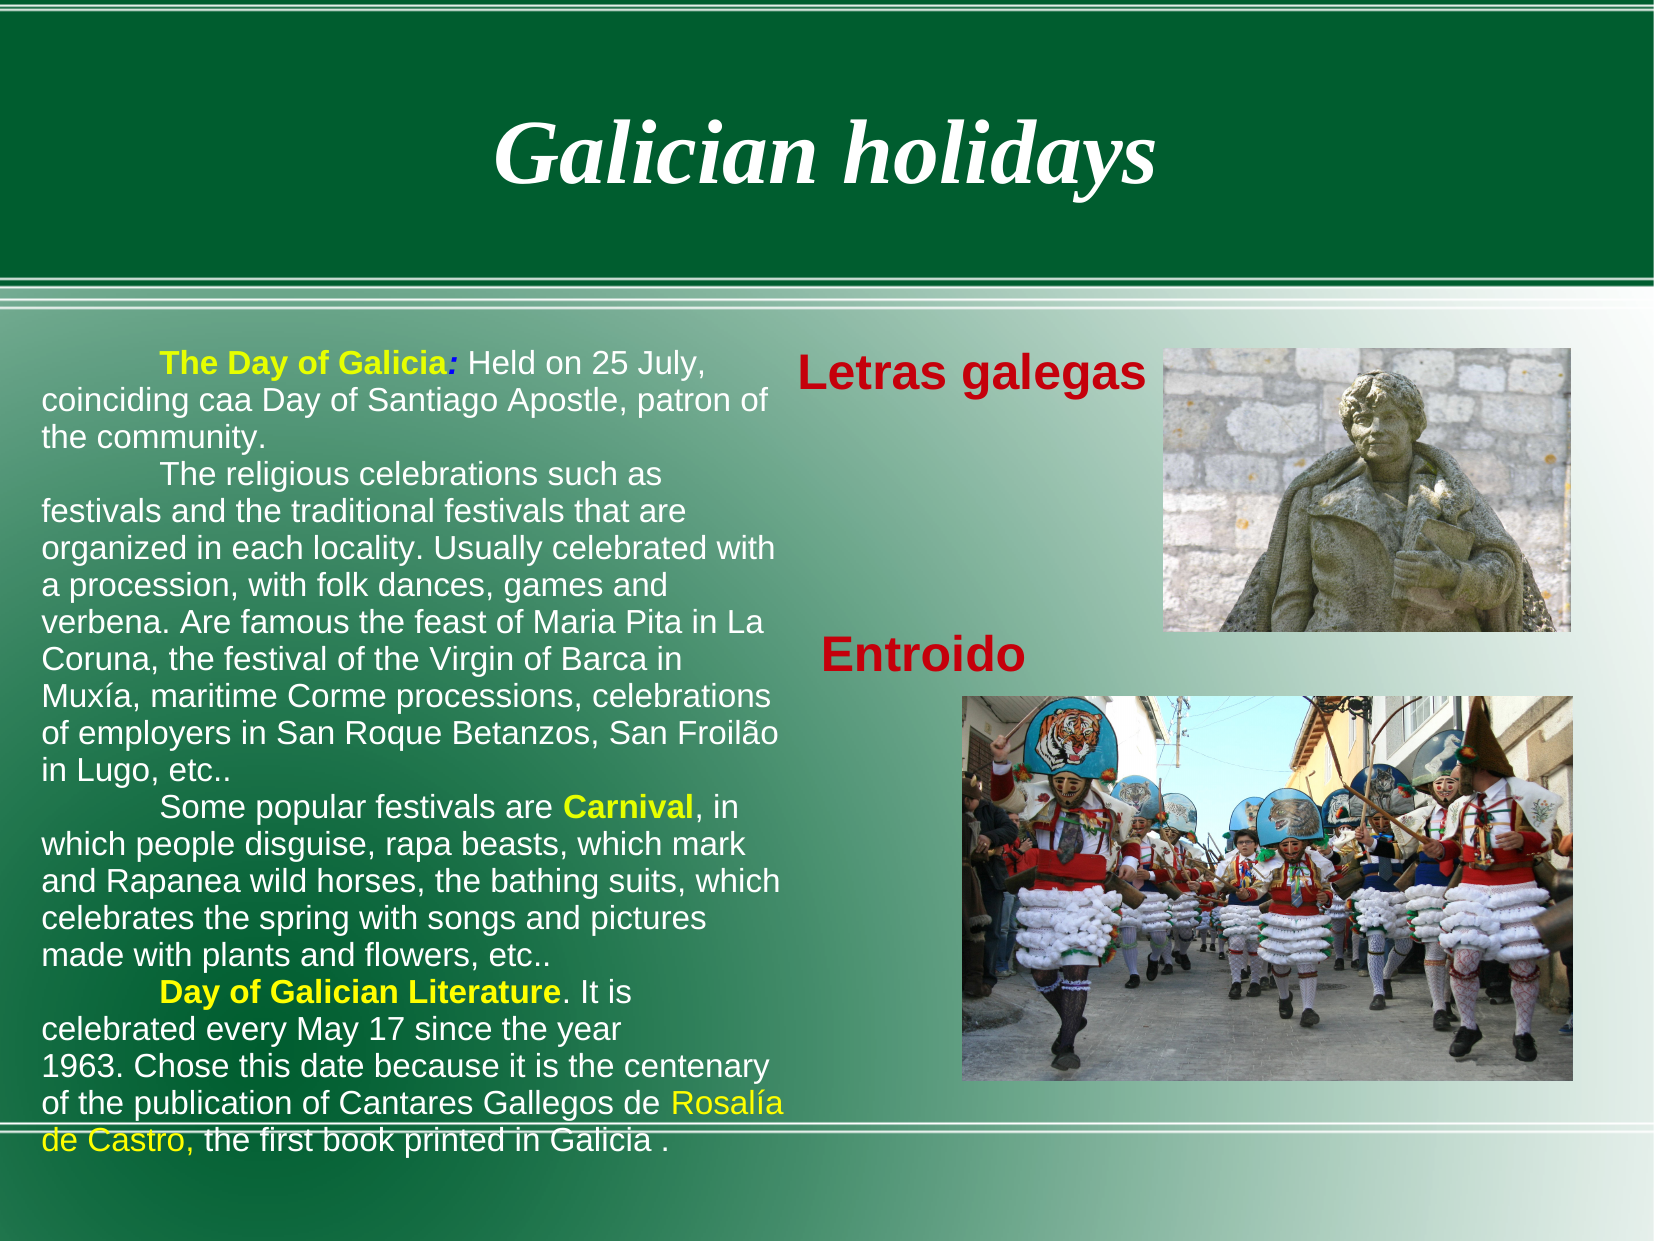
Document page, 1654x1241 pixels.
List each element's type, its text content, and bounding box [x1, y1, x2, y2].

picture [0, 0, 1654, 1241]
title Galician holidays [82, 49, 1571, 257]
text_box Letras galegas [797, 344, 1148, 402]
subtitle The Day of Galicia: Held on 25 July, coinciding caa Day of Santiago Apostle, patron of the community. The religious celebrations such as festivals and the traditional festivals that are organized in each locality. Usually celebrated with a procession, with folk dances, games and verbena. Are famous the feast of Maria Pita in La Coruna, the festival of the Virgin of Barca in Muxía, maritime Corme processions, celebrations of employers in San Roque Betanzos, San Froilão in Lugo, etc.. Some popular festivals are Carnival, in which people disguise, rapa beasts, which mark and Rapanea wild horses, the bathing suits, which celebrates the spring with songs and pictures made with plants and flowers, etc.. Day of Galician Literature. It is celebrated every May 17 since the year 1963. Chose this date because it is the centenary of the publication of Cantares Gallegos de Rosalía de Castro, the first book printed in Galicia . [41, 305, 786, 1164]
text_box Entroido [820, 625, 1027, 684]
